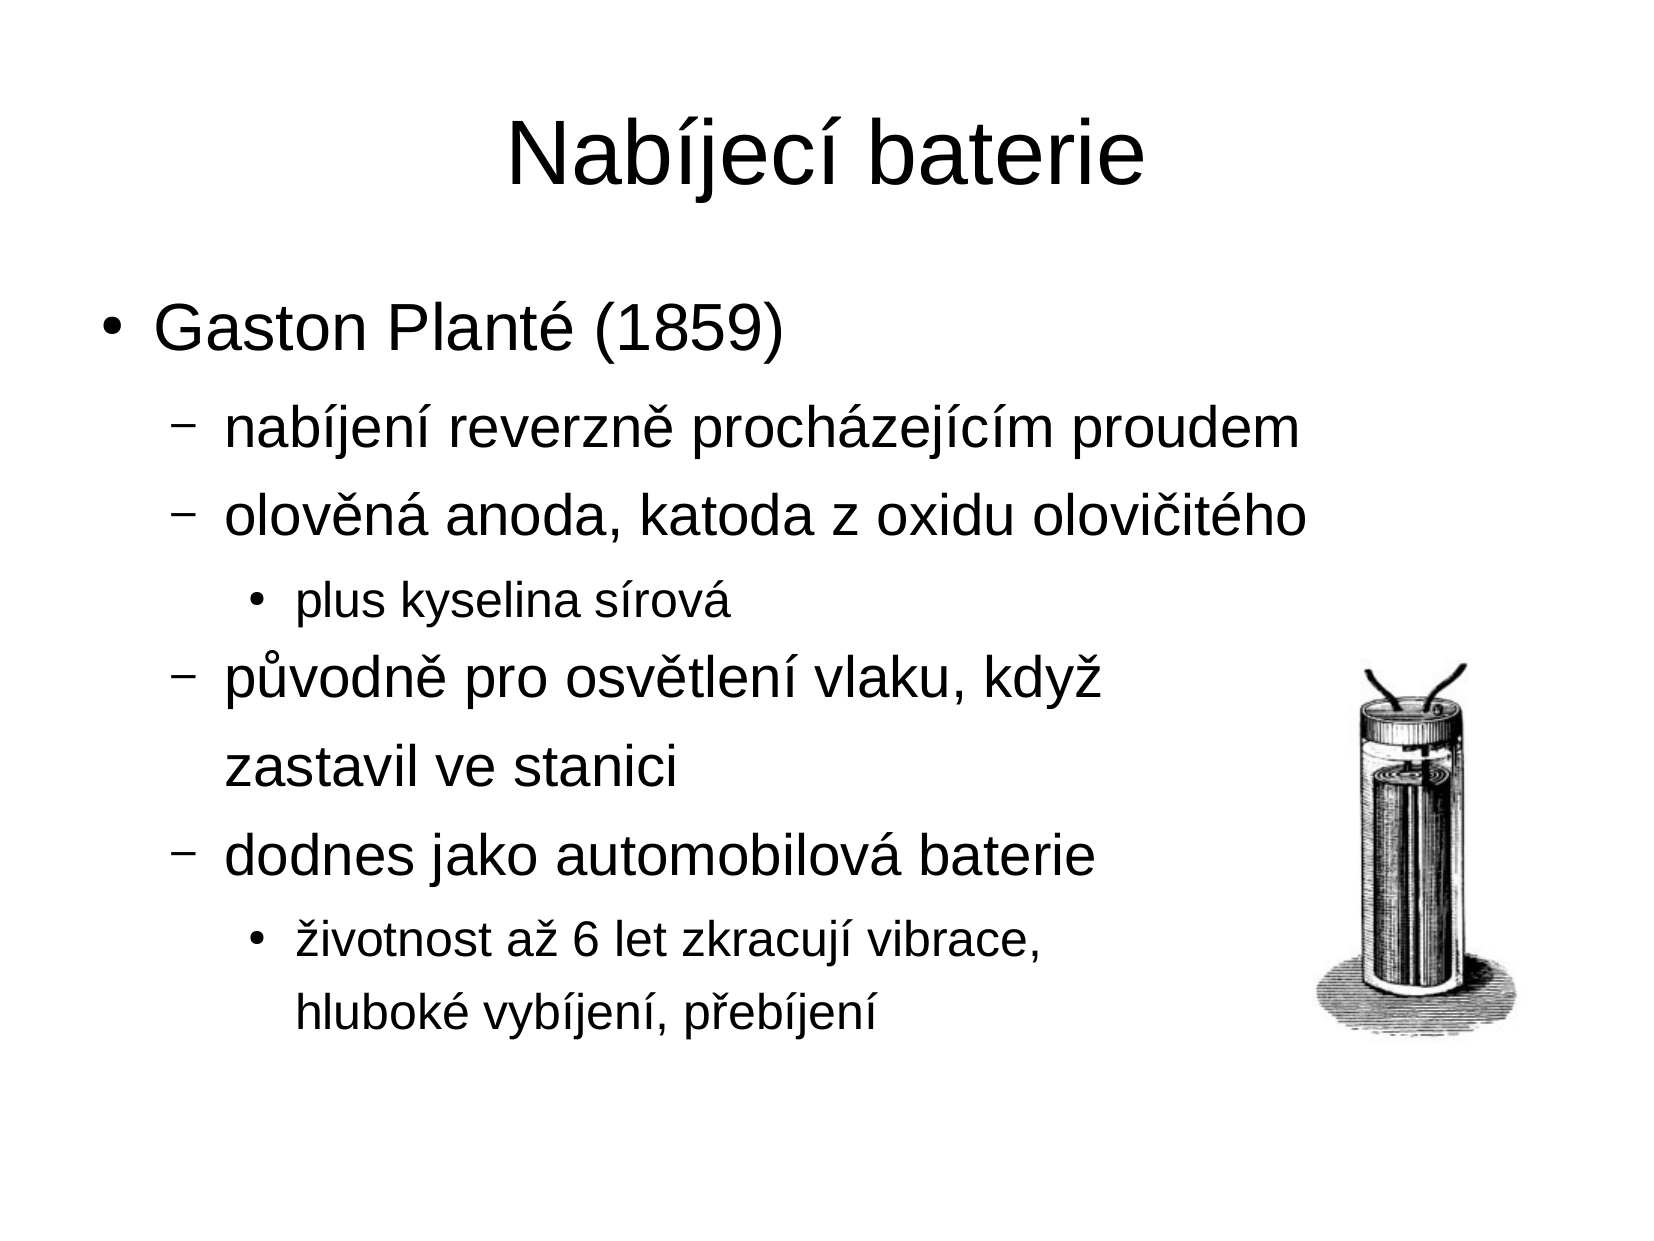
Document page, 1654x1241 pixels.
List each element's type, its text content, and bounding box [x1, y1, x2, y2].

list Gaston Planté (1859) nabíjení reverzně procházejícím proudem olověná anoda, katoda z oxidu olovičitého plus kyselina sírová původně pro osvětlení vlaku, když zastavil ve stanici dodnes jako automobilová baterie životnost až 6 let zkracují vibrace, hluboké vybíjení, přebíjení [82, 290, 1538, 1193]
title Nabíjecí baterie [82, 49, 1571, 257]
